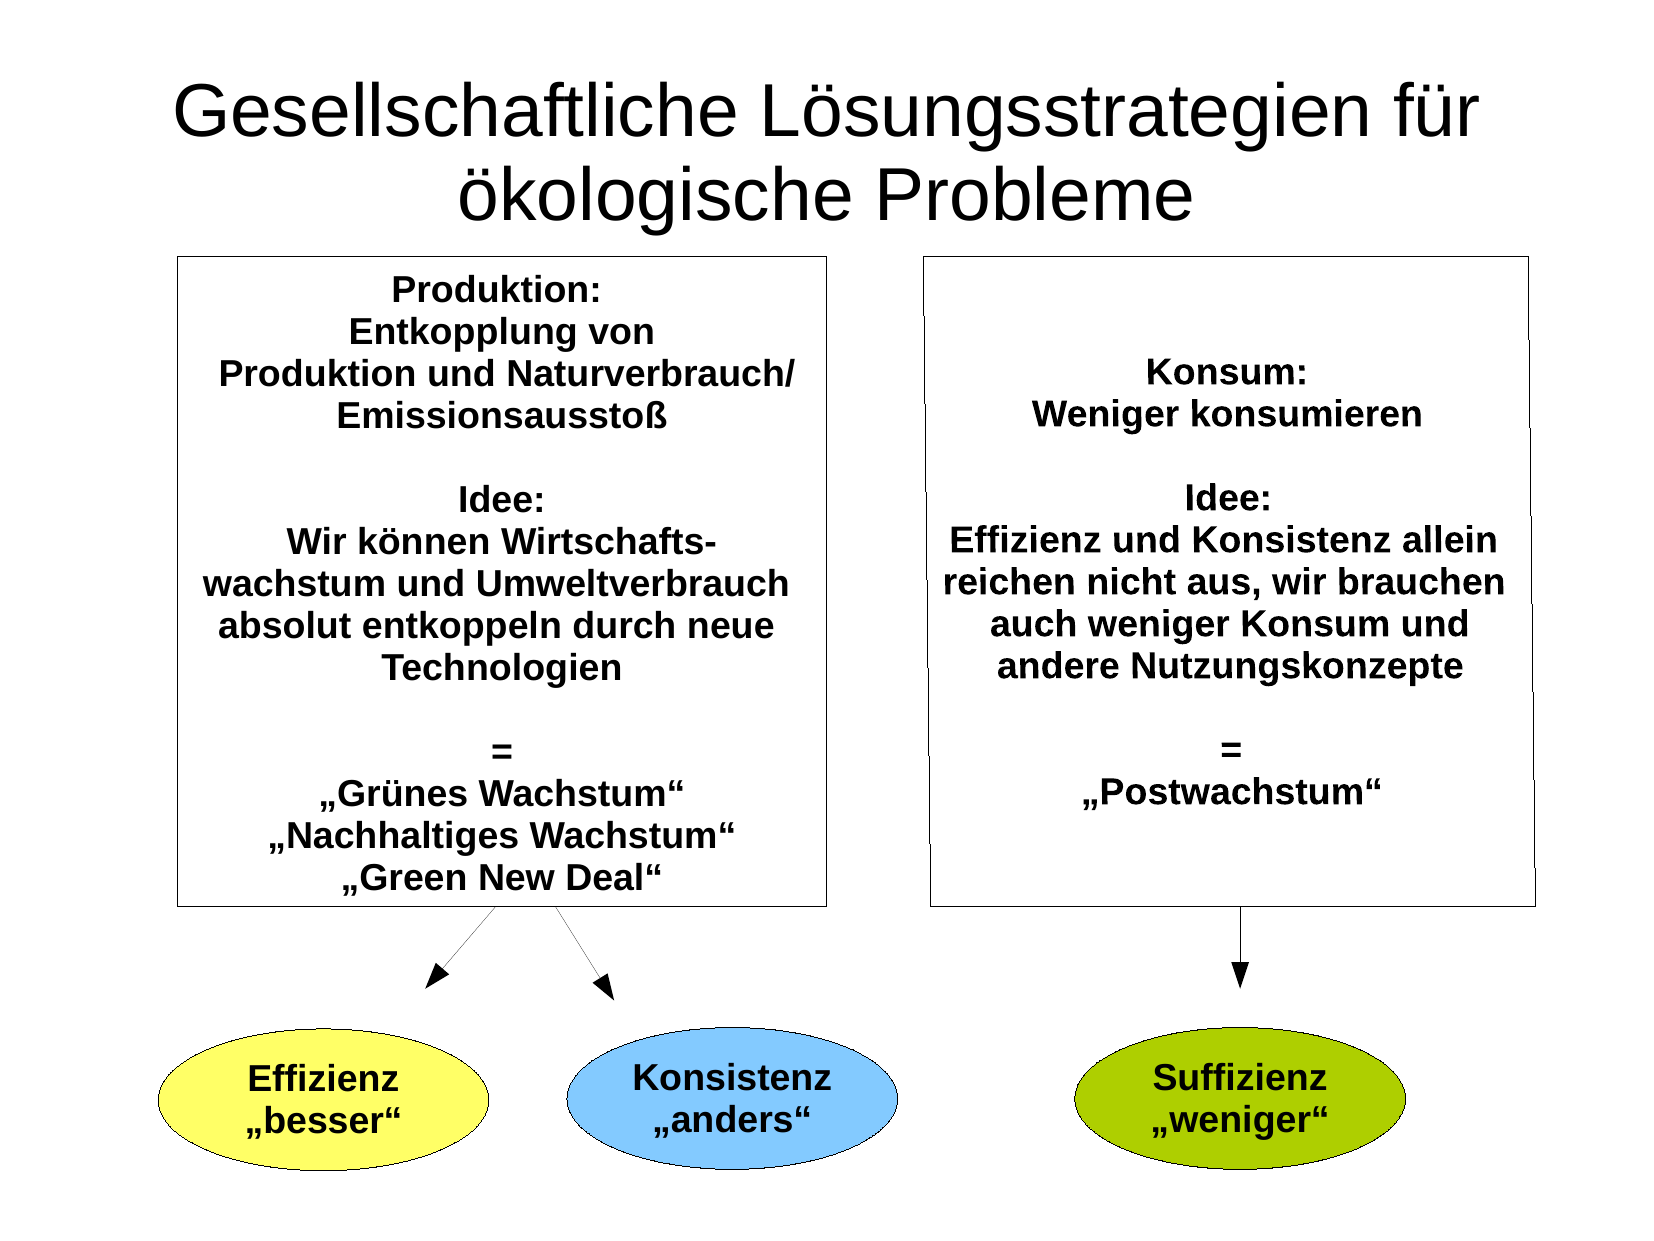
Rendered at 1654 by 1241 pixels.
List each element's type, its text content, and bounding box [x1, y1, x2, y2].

title Gesellschaftliche Lösungsstrategien für ökologische Probleme [82, 49, 1571, 257]
text_box Produktion: Entkopplung von Produktion und Naturverbrauch/ Emissionsausstoß Idee: Wir können Wirtschafts- wachstum und Umweltverbrauch absolut entkoppeln durch neue Technologien = „Grünes Wachstum“ „Nachhaltiges Wachstum“ „Green New Deal“ [177, 256, 827, 907]
text_box Konsistenz „anders“ [566, 1027, 898, 1170]
text_box Suffizienz „weniger“ [1074, 1027, 1406, 1170]
text_box Effizienz „besser“ [158, 1028, 489, 1171]
text_box Konsum: Weniger konsumieren Idee: Effizienz und Konsistenz allein reichen nicht aus, wir brauchen auch weniger Konsum und andere Nutzungskonzepte = „Postwachstum“ [923, 256, 1536, 907]
